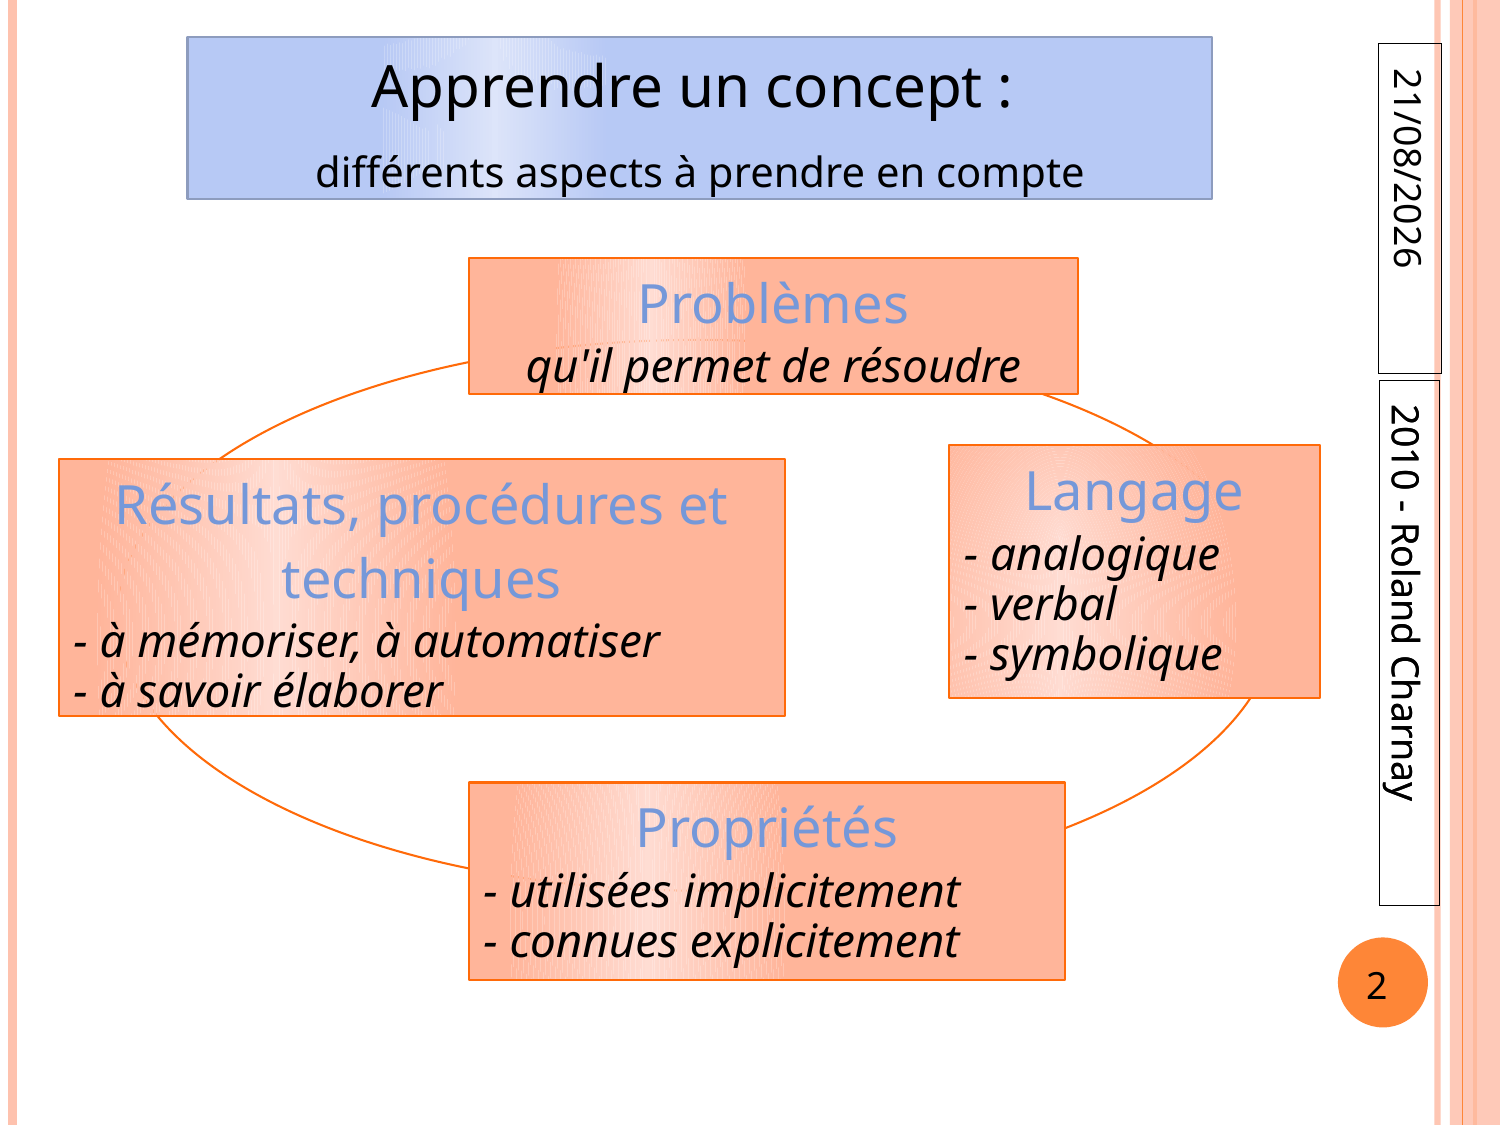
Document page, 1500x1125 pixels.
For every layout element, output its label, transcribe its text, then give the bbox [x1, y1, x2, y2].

footer 2010 - Roland Charnay [1379, 380, 1440, 906]
text_box Propriétés - utilisées implicitement - connues explicitement [468, 782, 1065, 980]
text_box Apprendre un concept : différents aspects à prendre en compte [187, 37, 1213, 199]
text_box Langage - analogique - verbal - symbolique [949, 445, 1320, 698]
text_box Résultats, procédures et techniques - à mémoriser, à automatiser - à savoir élaborer [58, 458, 786, 717]
text_box [158, 362, 1251, 869]
text_box Problèmes qu'il permet de résoudre [468, 257, 1079, 395]
slide_number <numéro> [1351, 952, 1452, 1038]
